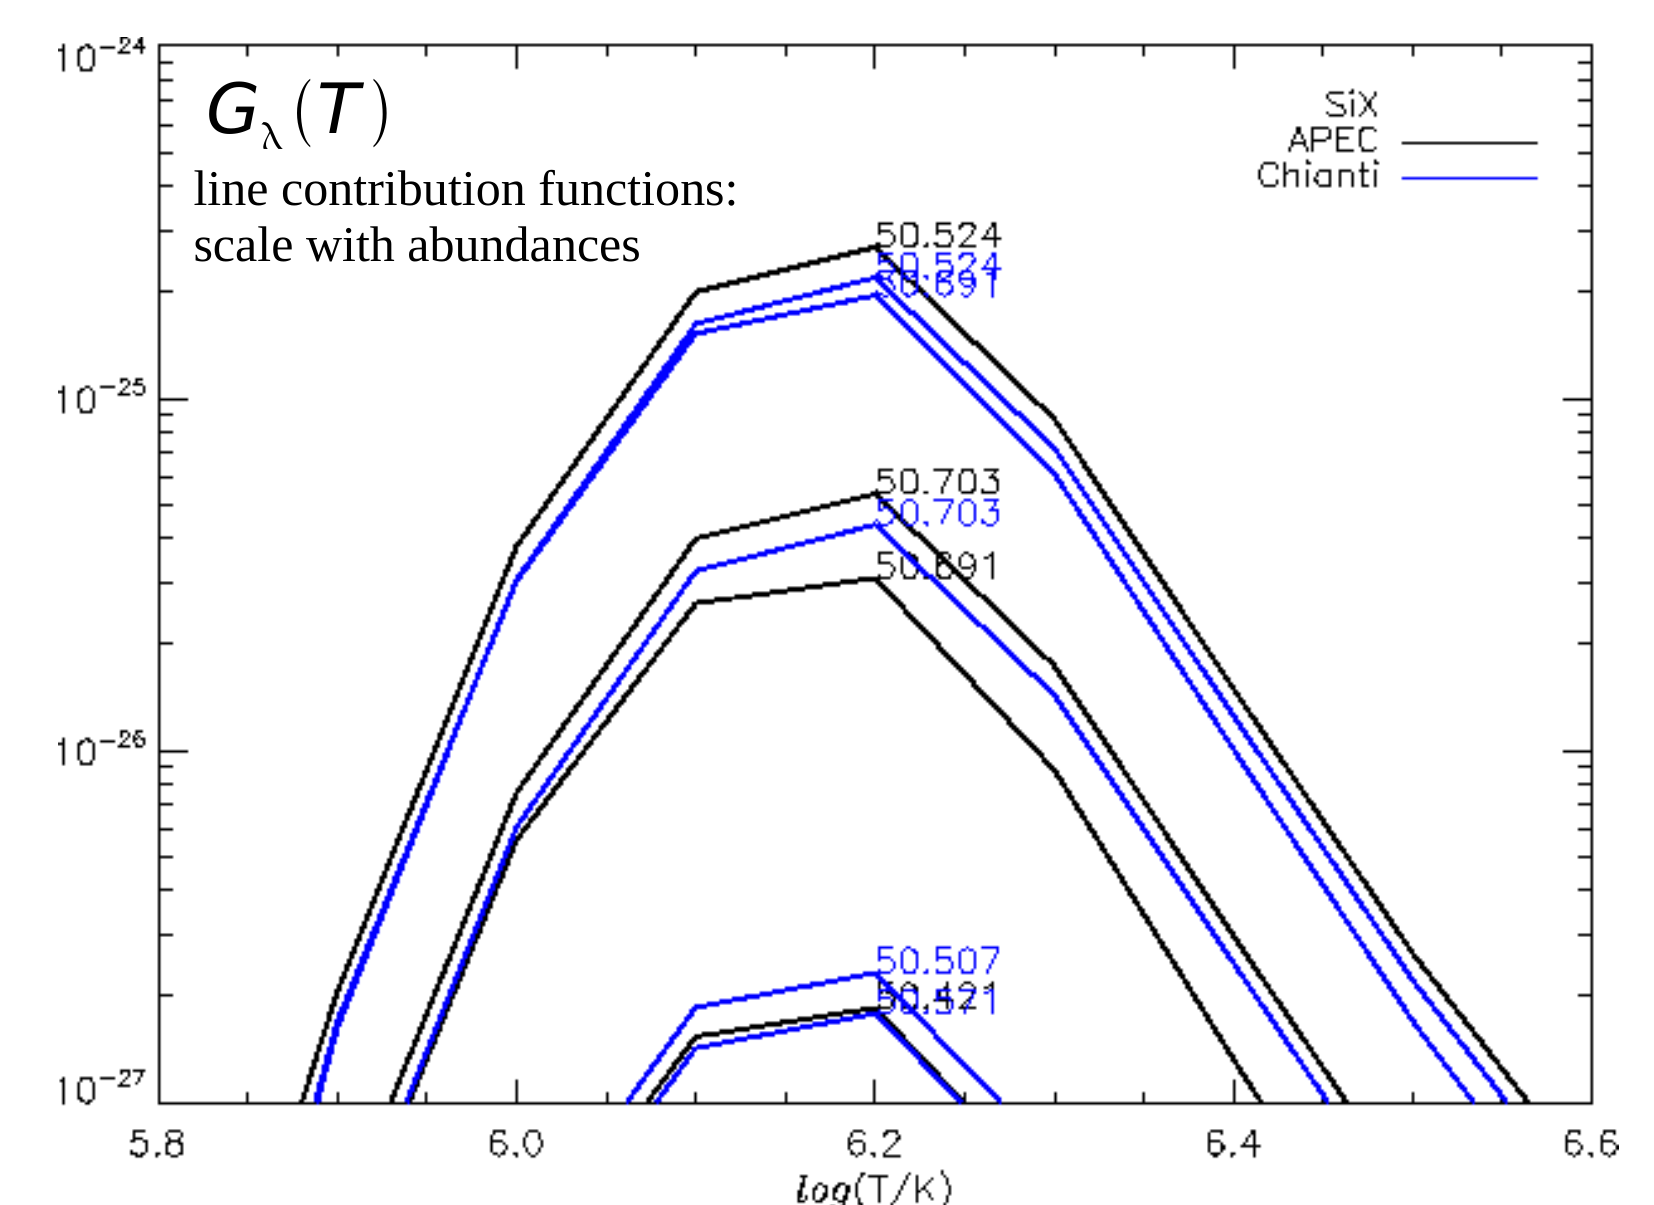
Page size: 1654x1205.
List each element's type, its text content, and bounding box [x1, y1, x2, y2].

chart [190, 68, 411, 161]
text_box line contribution functions: scale with abundances [193, 161, 740, 301]
picture [58, 37, 1619, 1205]
